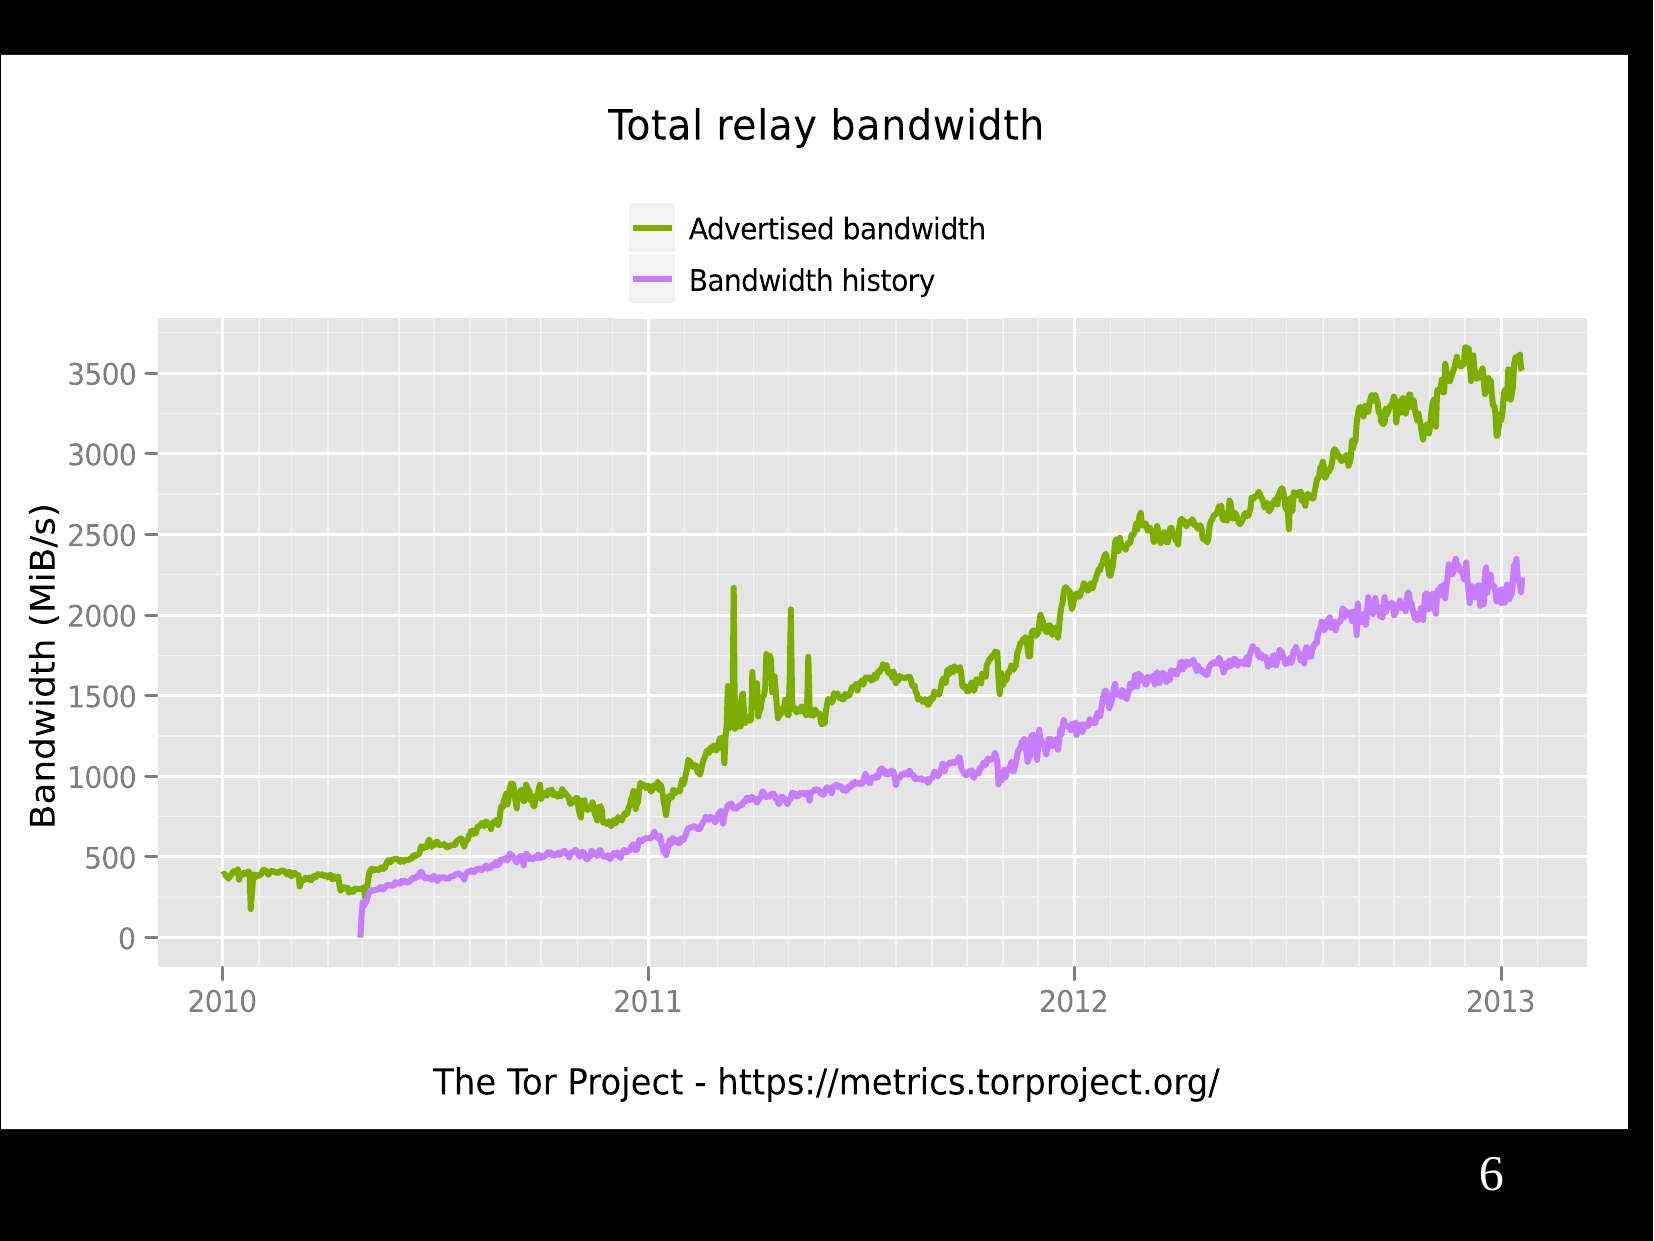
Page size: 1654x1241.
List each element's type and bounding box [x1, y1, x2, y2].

picture [0, 53, 1629, 1131]
